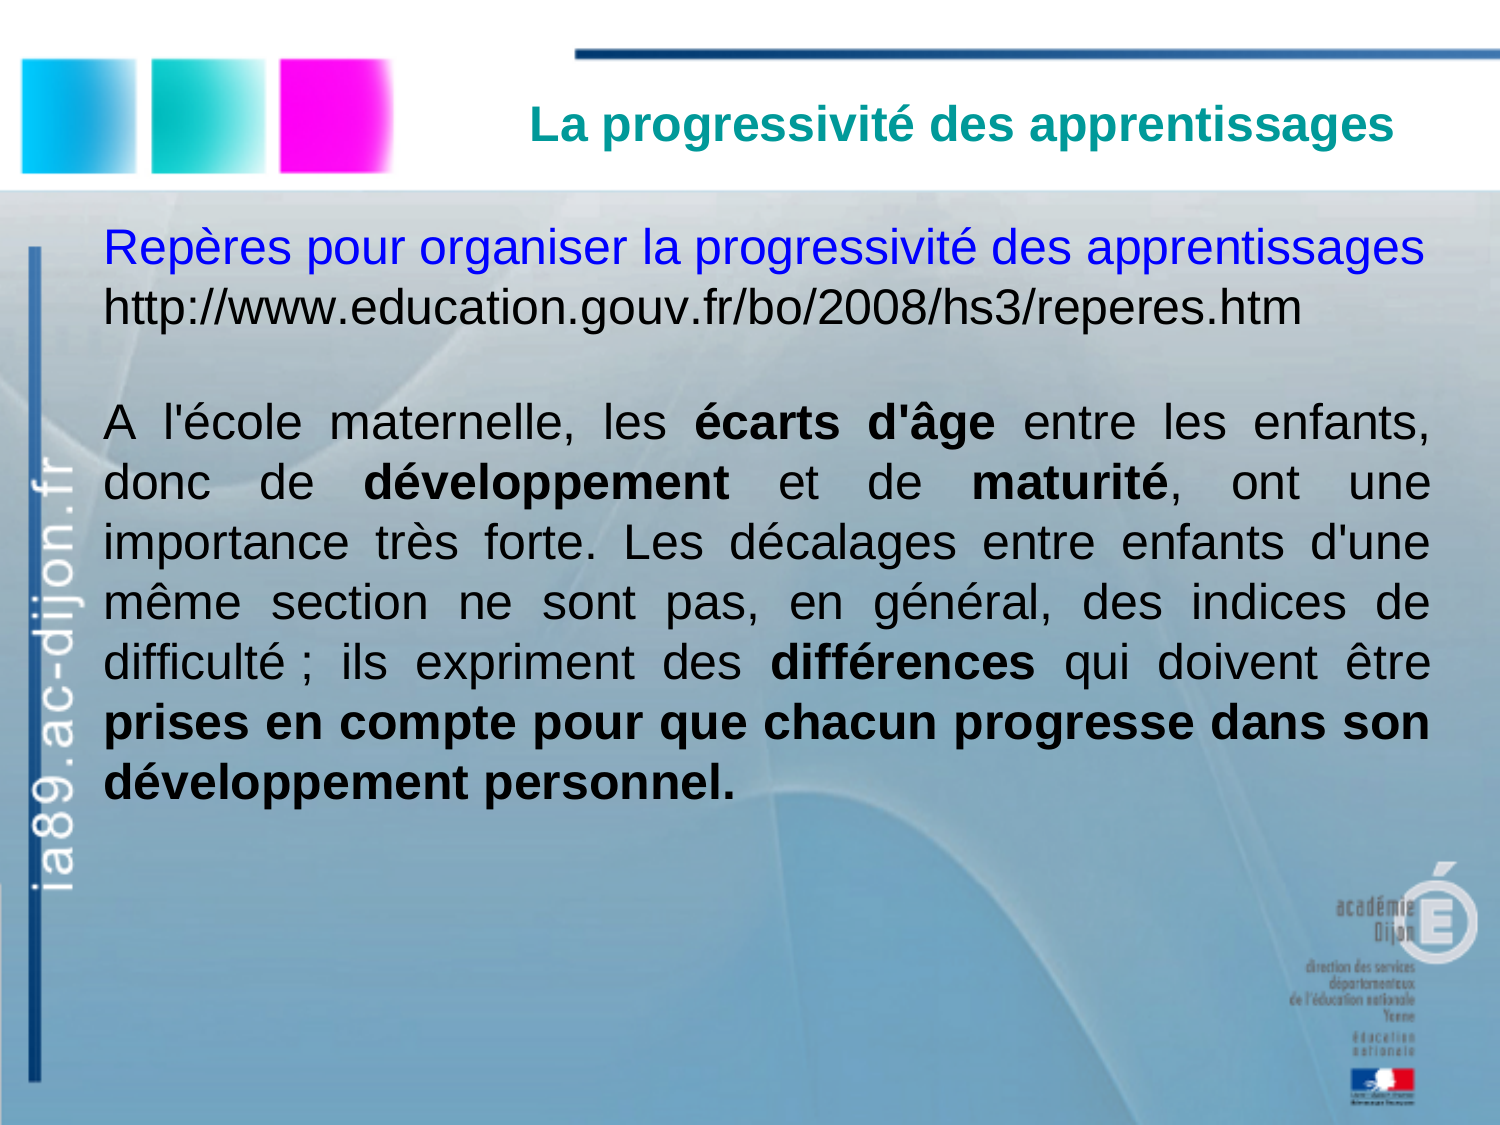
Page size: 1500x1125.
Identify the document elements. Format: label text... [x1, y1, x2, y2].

text_box Repères pour organiser la progressivité des apprentissages http://www.education.gouv.fr/bo/2008/hs3/reperes.htm A l'école maternelle, les écarts d'âge entre les enfants, donc de développement et de maturité, ont une importance très forte. Les décalages entre enfants d'une même section ne sont pas, en général, des indices de difficulté ; ils expriment des différences qui doivent être prises en compte pour que chacun progresse dans son développement personnel. [88, 206, 1447, 907]
picture [0, 0, 1500, 1125]
title La progressivité des apprentissages [454, 42, 1426, 200]
